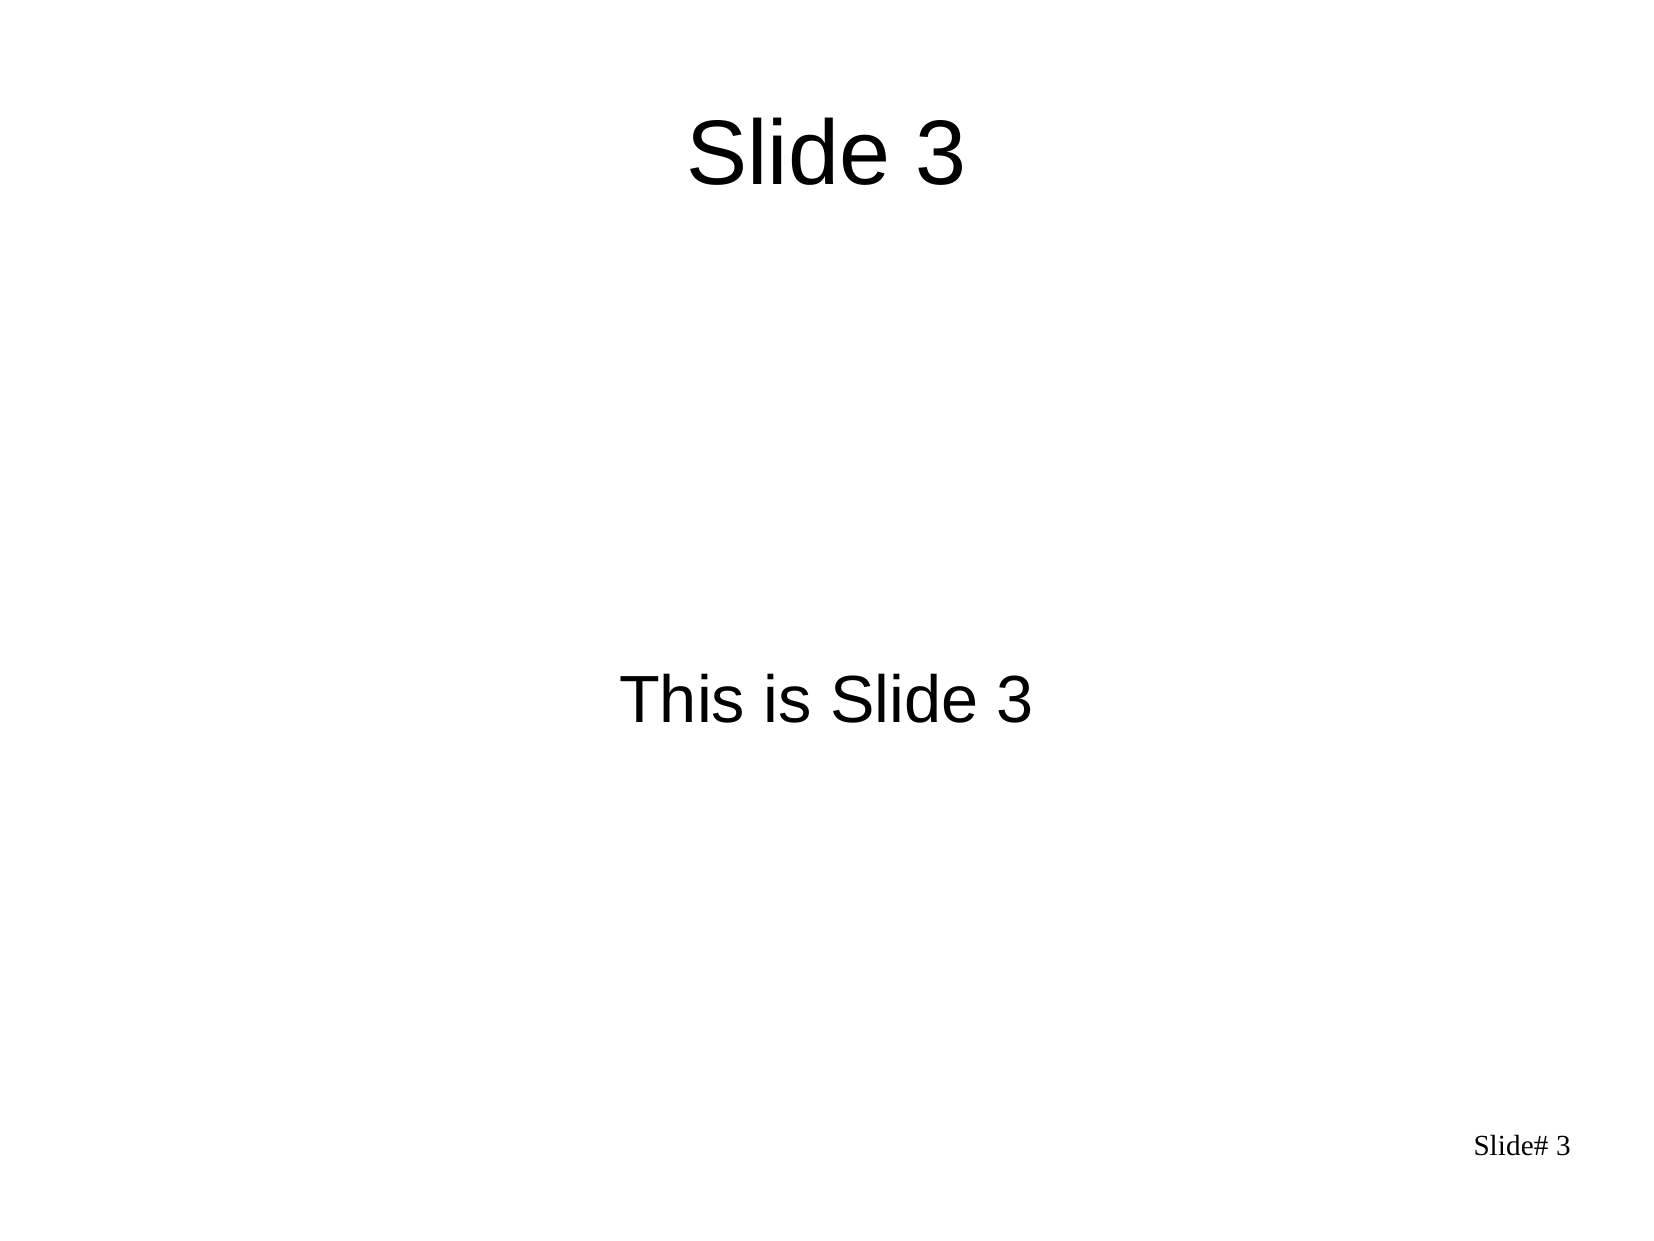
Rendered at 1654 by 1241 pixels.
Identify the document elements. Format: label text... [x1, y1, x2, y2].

title Slide 3 [82, 49, 1571, 257]
subtitle This is Slide 3 [82, 290, 1571, 1109]
